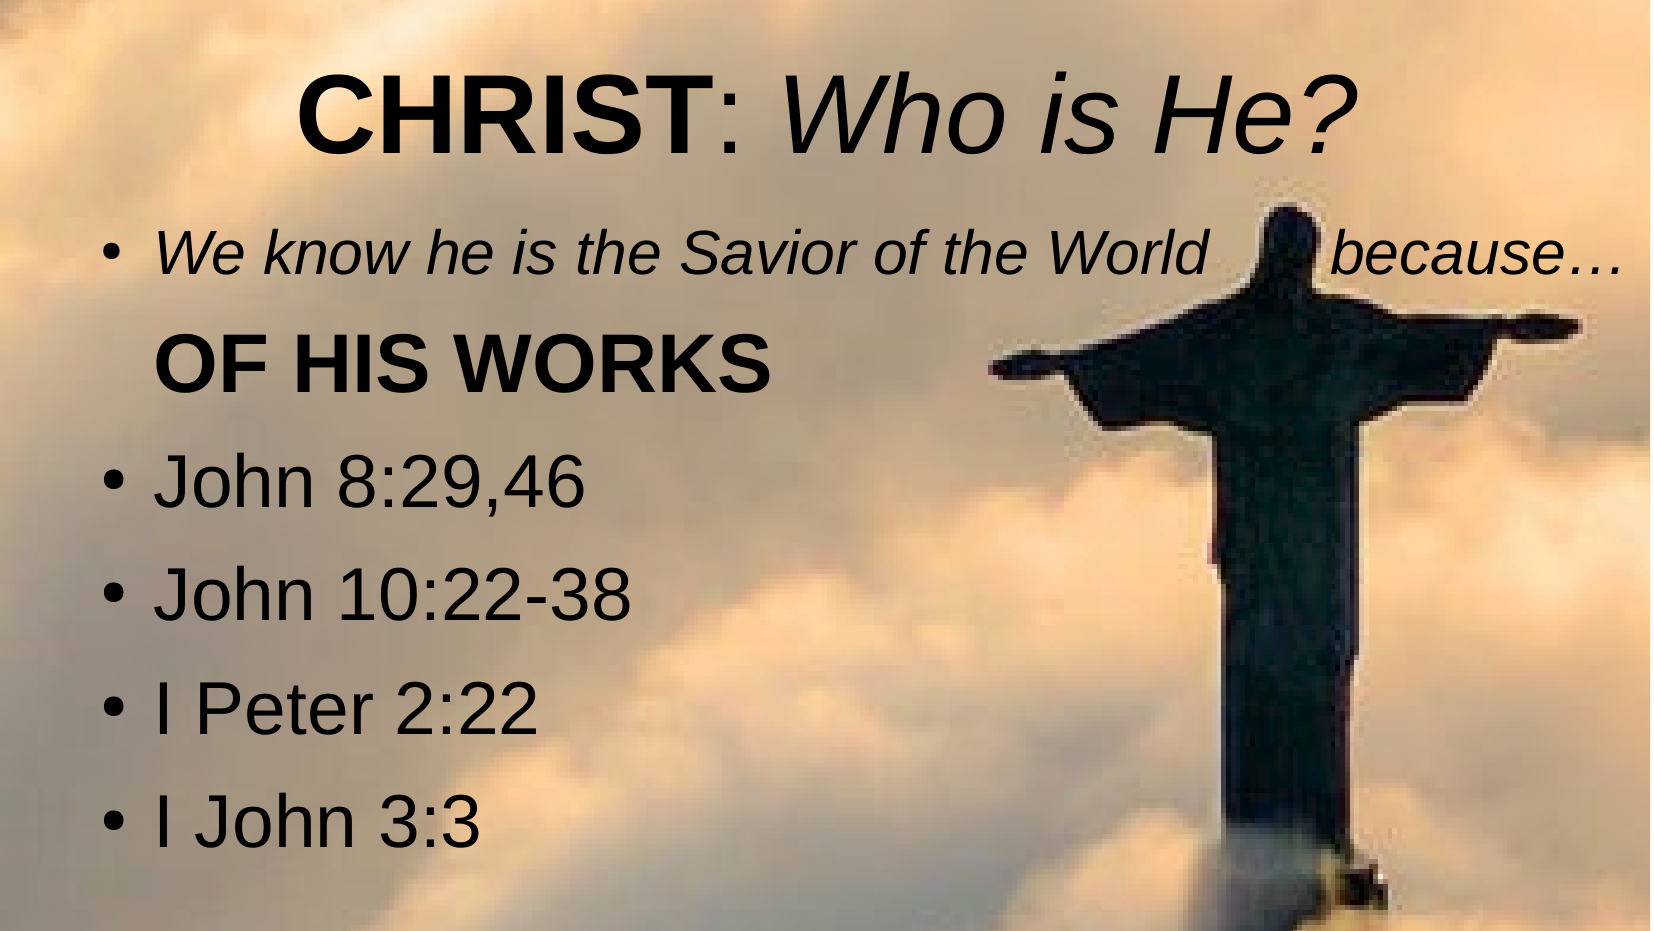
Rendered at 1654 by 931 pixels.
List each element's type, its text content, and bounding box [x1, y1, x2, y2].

picture [0, 0, 1651, 931]
title CHRIST: Who is He? [82, 37, 1571, 193]
list We know he is the Savior of the World because… OF HIS WORKS John 8:29,46 John 10:22-38 I Peter 2:22 I John 3:3 [82, 217, 1636, 901]
